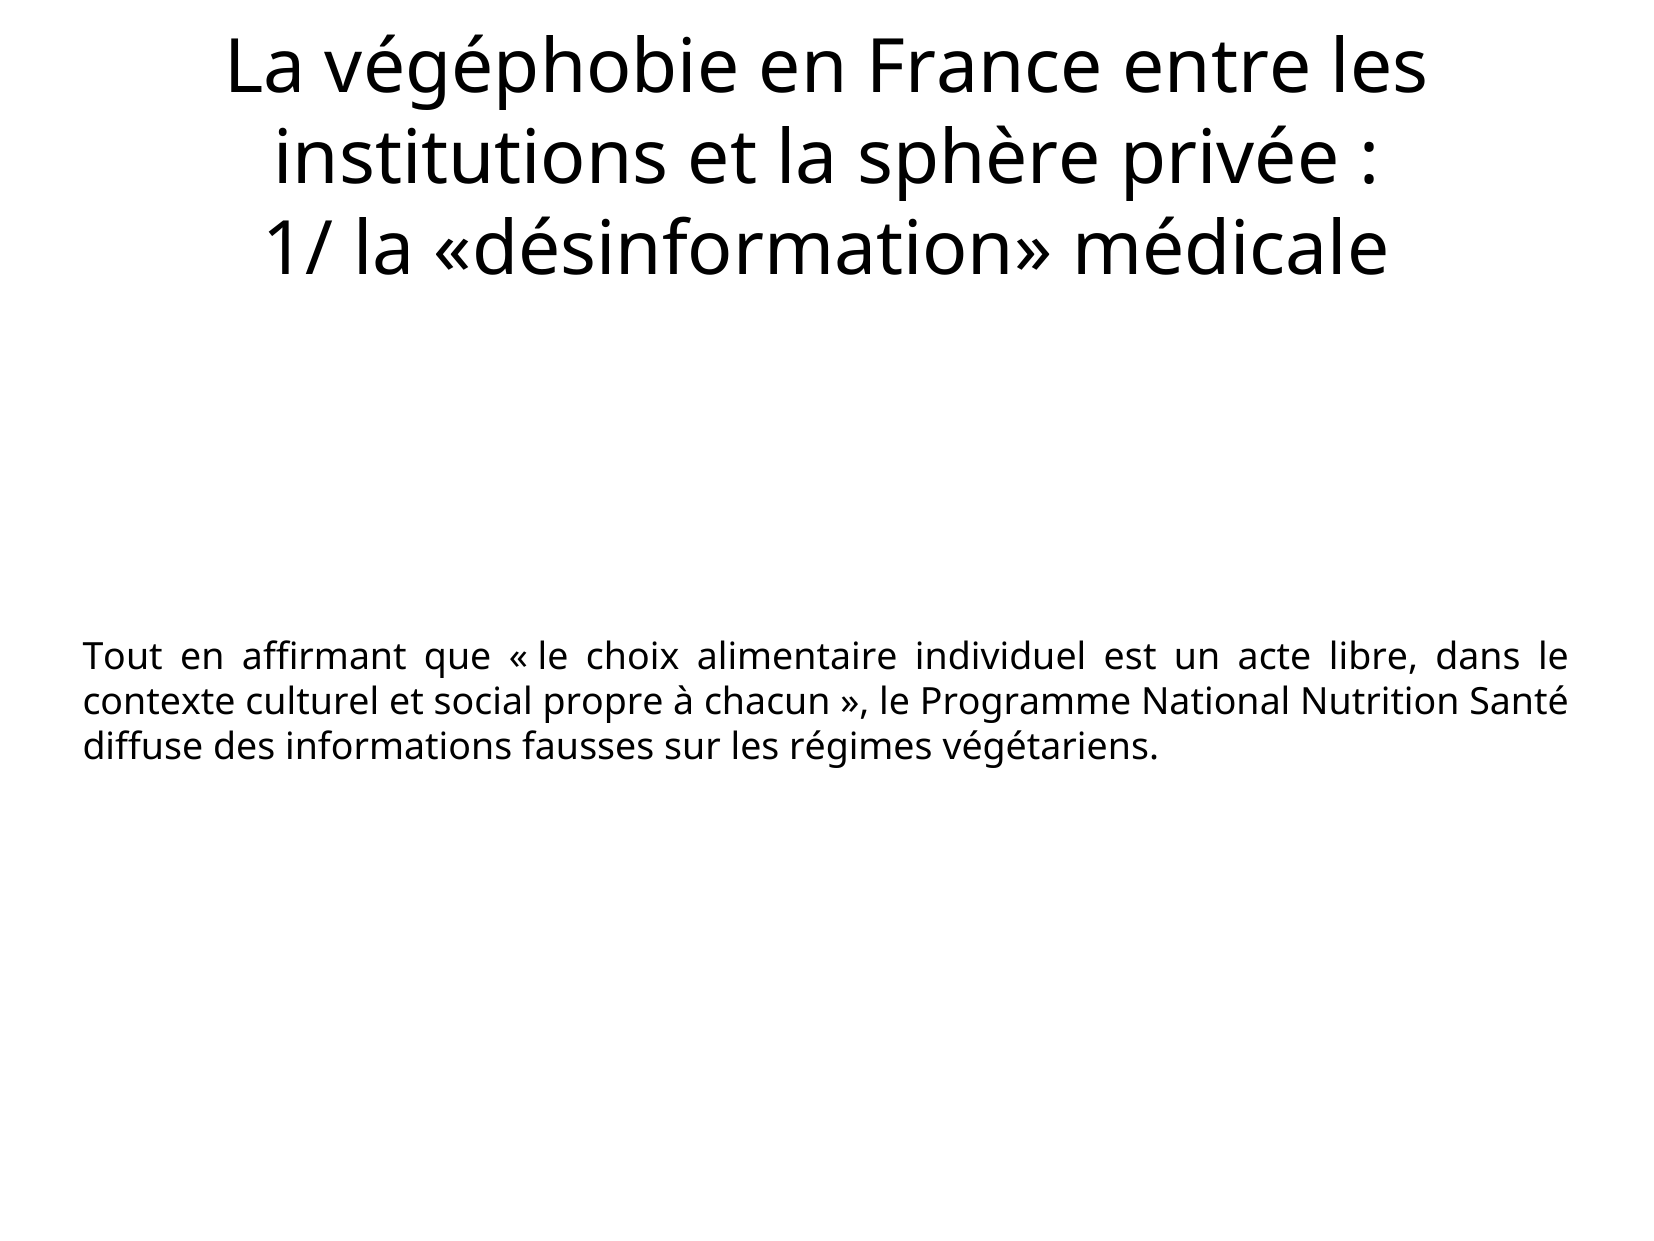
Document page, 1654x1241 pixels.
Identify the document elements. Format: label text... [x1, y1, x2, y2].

subtitle Tout en affirmant que « le choix alimentaire individuel est un acte libre, dans le contexte culturel et social propre à chacun », le Programme National Nutrition Santé diffuse des informations fausses sur les régimes végétariens. [82, 297, 1571, 1102]
title La végéphobie en France entre les institutions et la sphère privée : 1/ la «désinformation» médicale [82, 16, 1571, 290]
